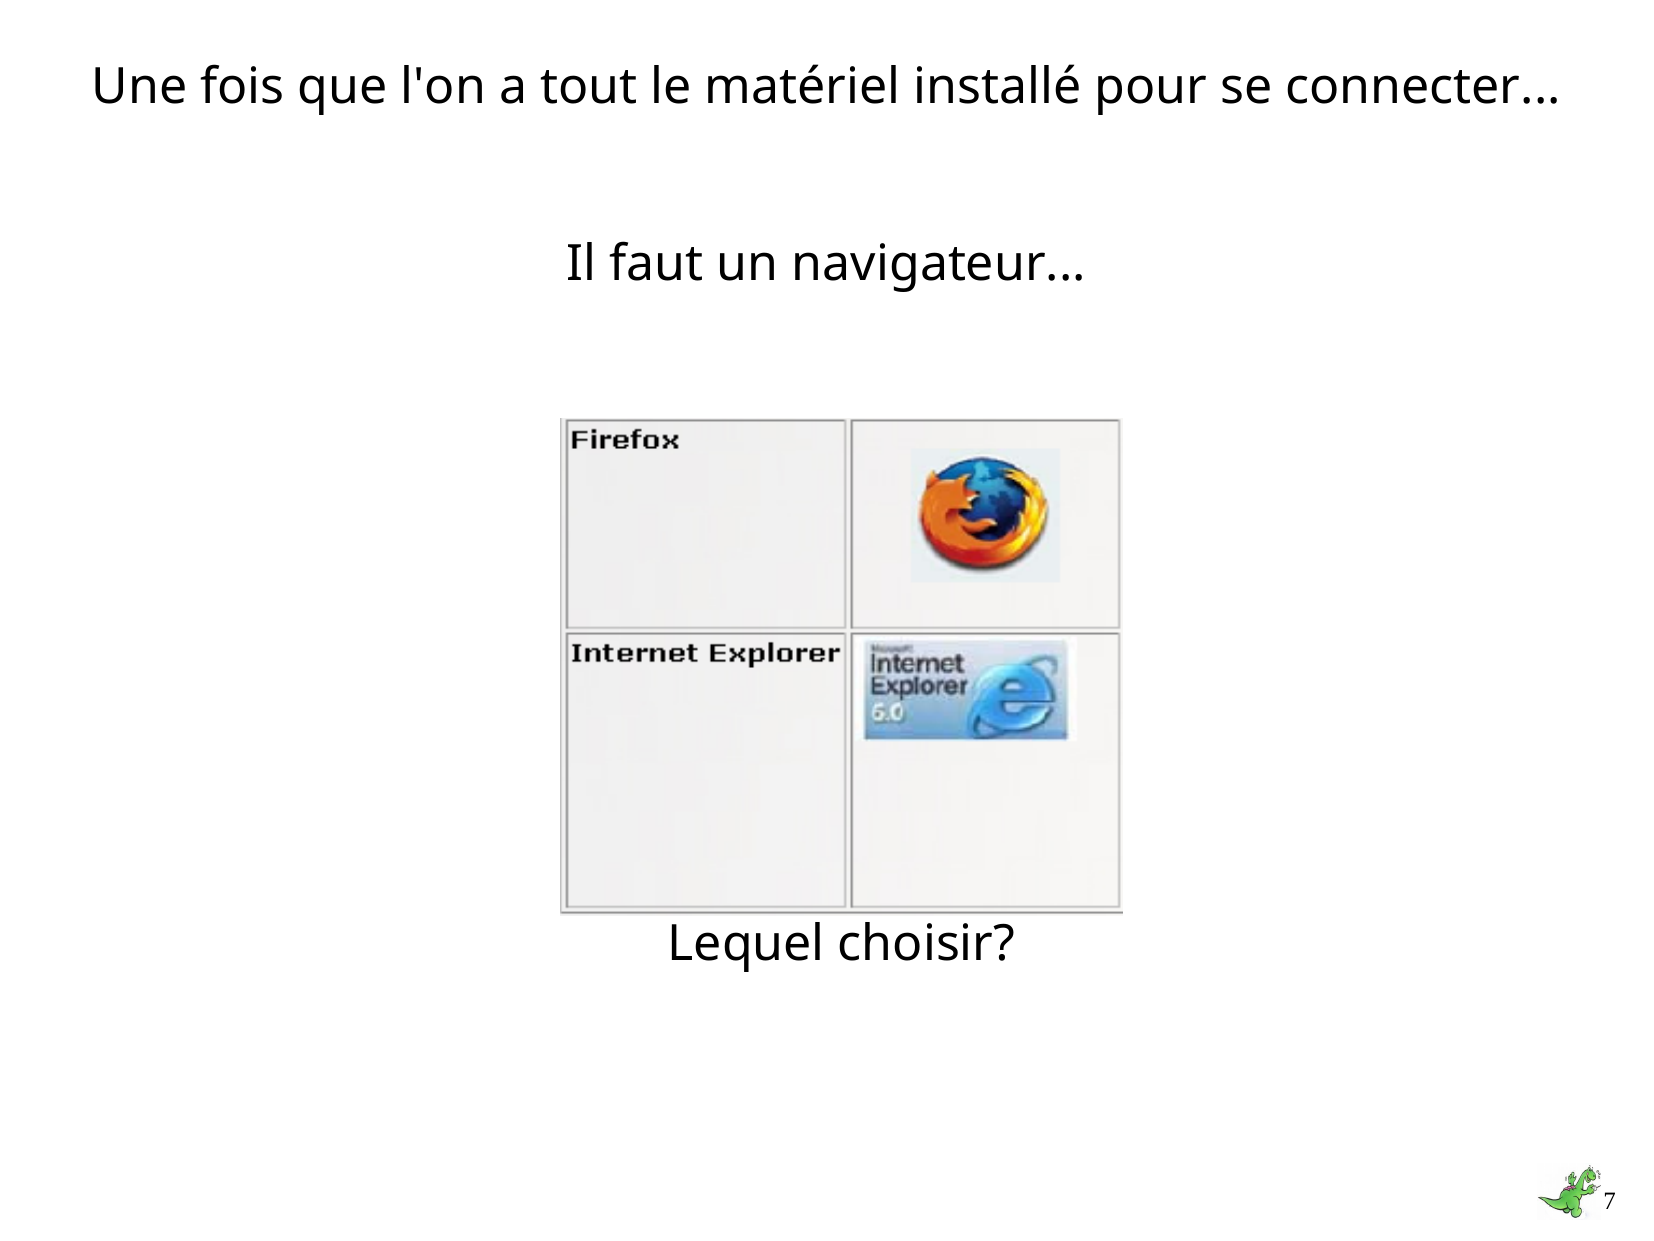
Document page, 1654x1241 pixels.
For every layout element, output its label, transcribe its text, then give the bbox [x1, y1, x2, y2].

text_box 7 [1603, 1186, 1632, 1216]
text_box Une fois que l'on a tout le matériel installé pour se connecter... [0, 59, 1654, 145]
text_box Lequel choisir? [383, 915, 1300, 1001]
picture [560, 418, 1123, 915]
picture [1537, 1163, 1601, 1220]
text_box Il faut un navigateur... [0, 236, 1654, 322]
